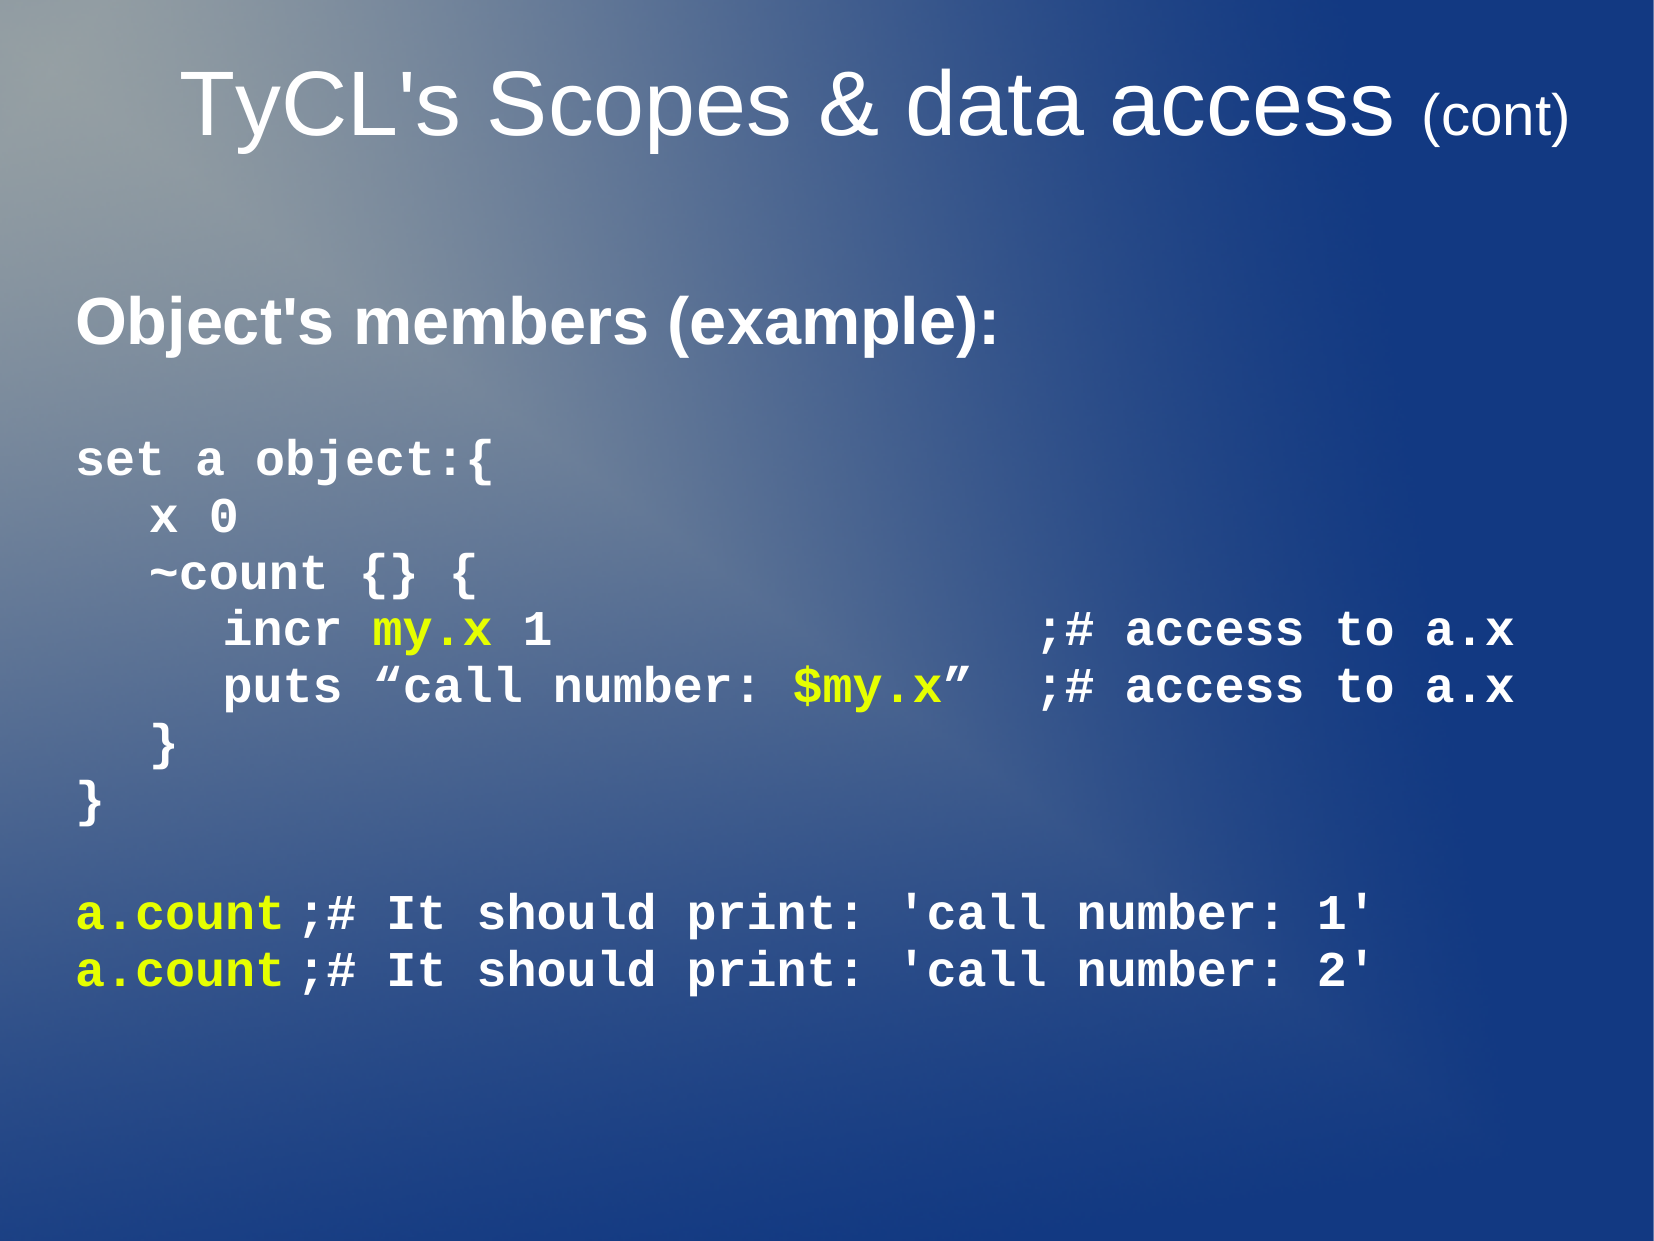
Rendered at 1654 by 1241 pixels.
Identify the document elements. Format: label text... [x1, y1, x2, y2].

subtitle Object's members (example): set a object:{ x 0 ~count {} { incr my.x 1 ;# access to a.x puts “call number: $my.x” ;# access to a.x } } a.count ;# It should print: 'call number: 1' a.count ;# It should print: 'call number: 2' [75, 284, 1576, 1115]
title TyCL's Scopes & data access (cont) [82, 52, 1571, 155]
picture [0, 0, 1654, 1241]
